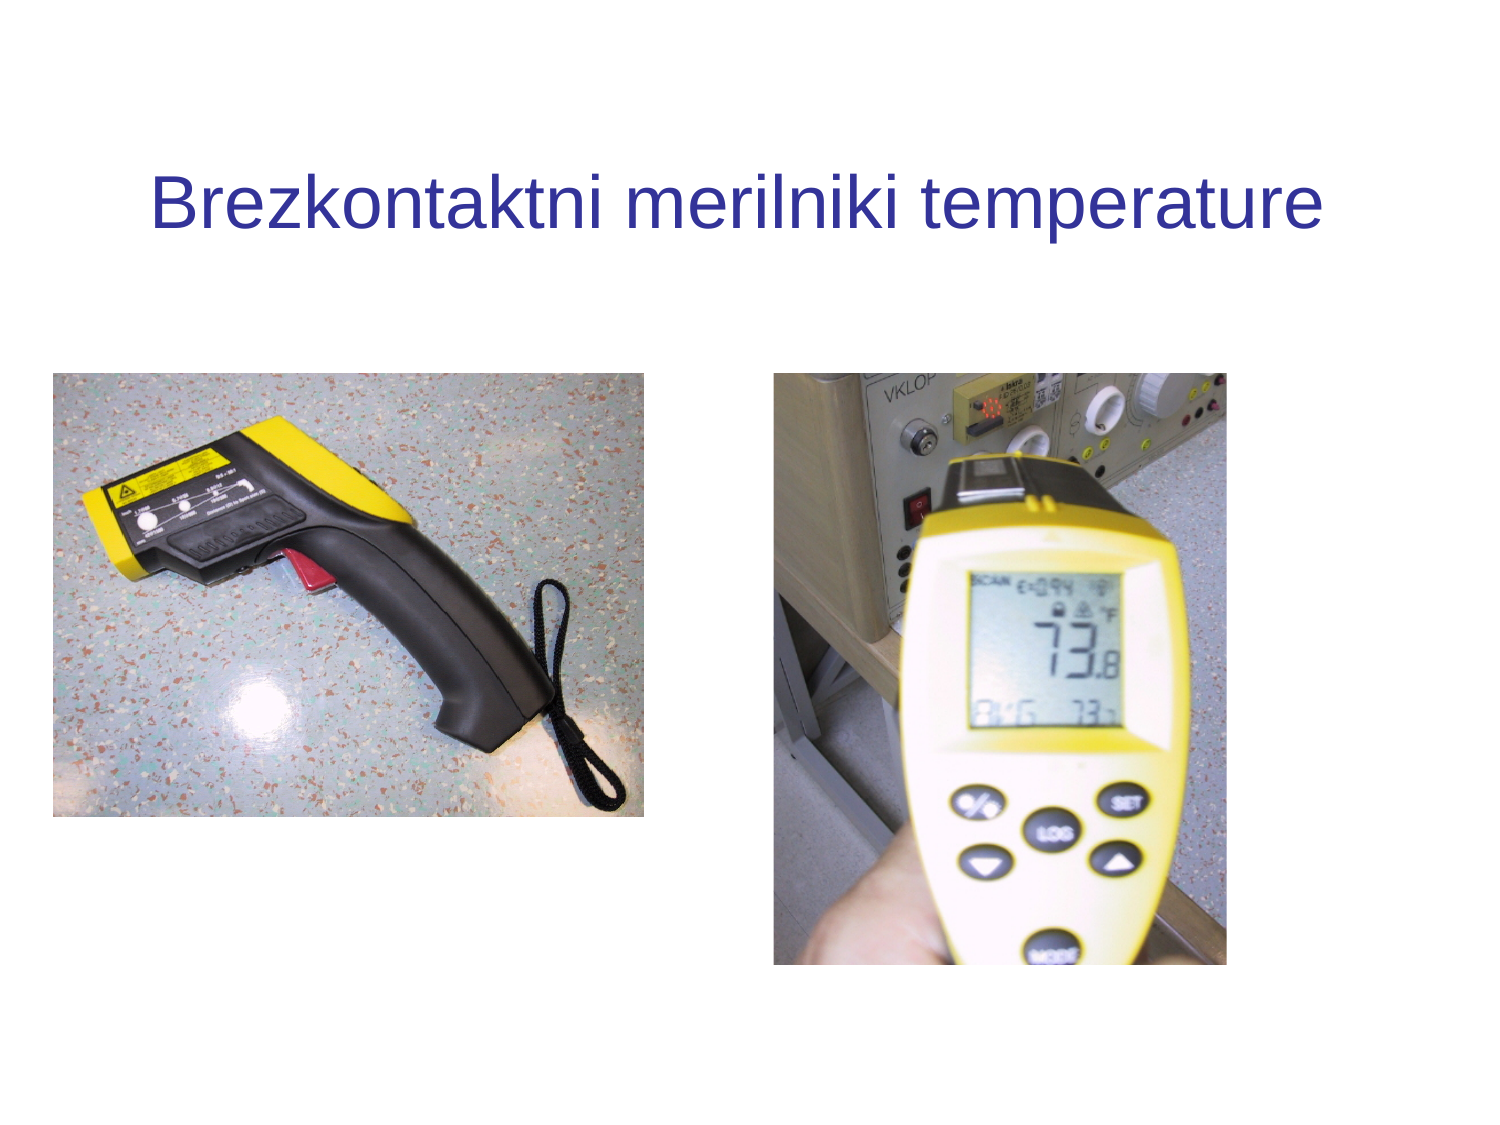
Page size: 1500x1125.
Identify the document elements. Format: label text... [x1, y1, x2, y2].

picture [773, 373, 1227, 965]
picture [53, 373, 644, 817]
title Brezkontaktni merilniki temperature [100, 78, 1376, 320]
